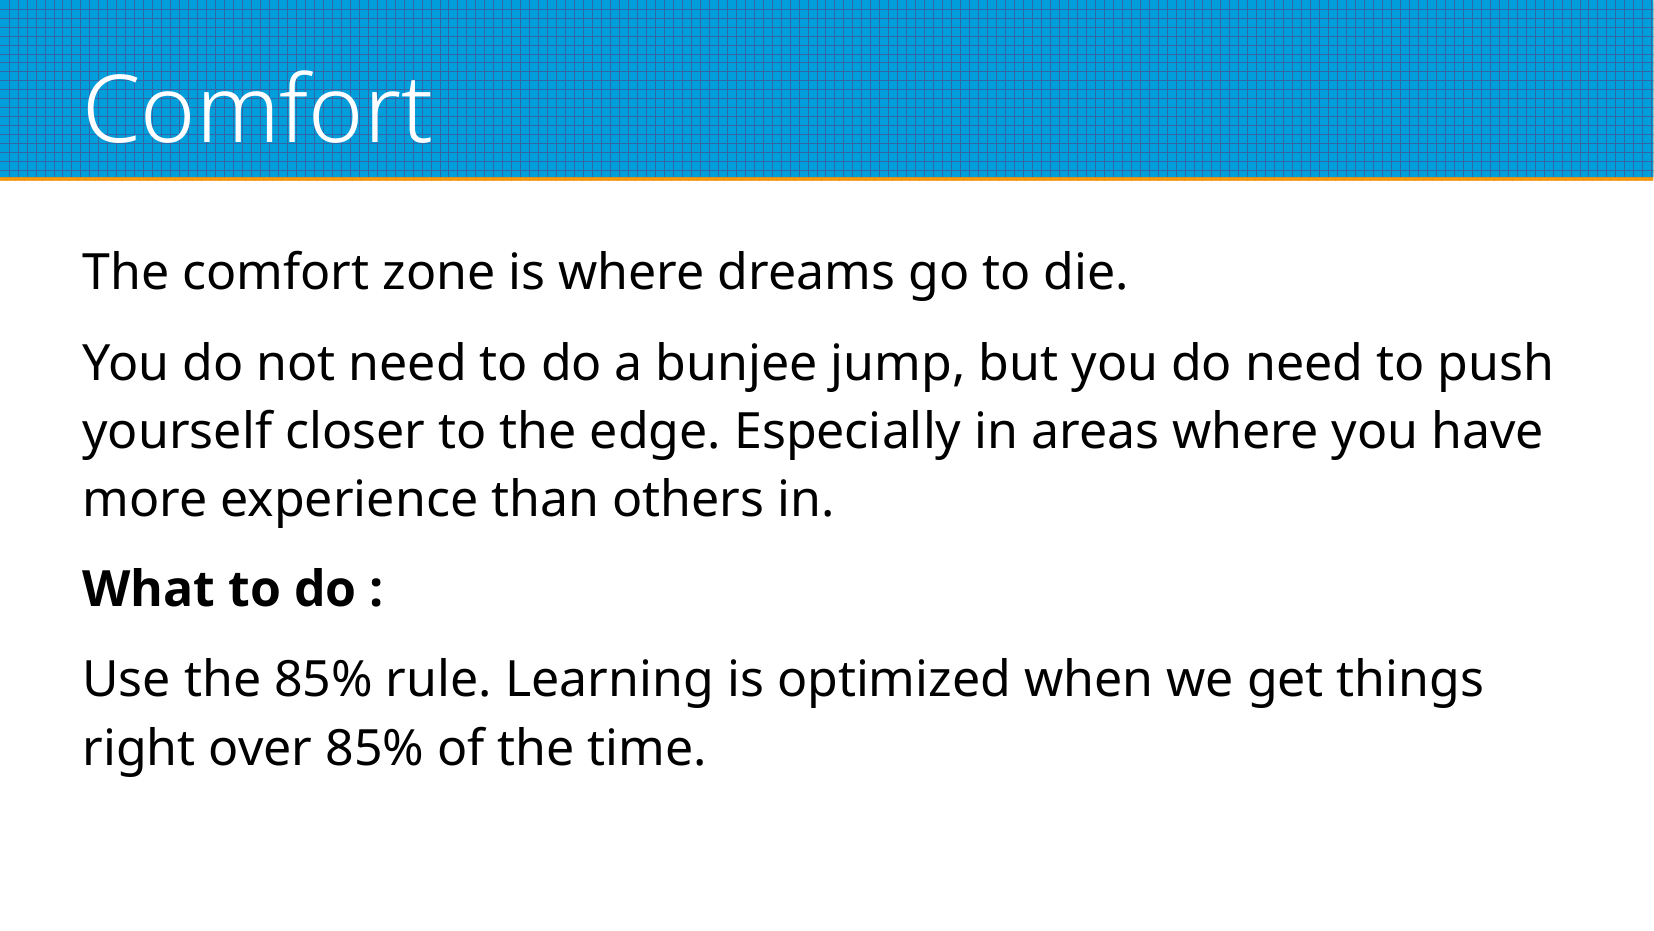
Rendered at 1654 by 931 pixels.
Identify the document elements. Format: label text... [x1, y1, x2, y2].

title Comfort [82, 14, 1571, 171]
list The comfort zone is where dreams go to die. You do not need to do a bunjee jump, but you do need to push yourself closer to the edge. Especially in areas where you have more experience than others in. What to do : Use the 85% rule. Learning is optimized when we get things right over 85% of the time. [82, 236, 1563, 811]
